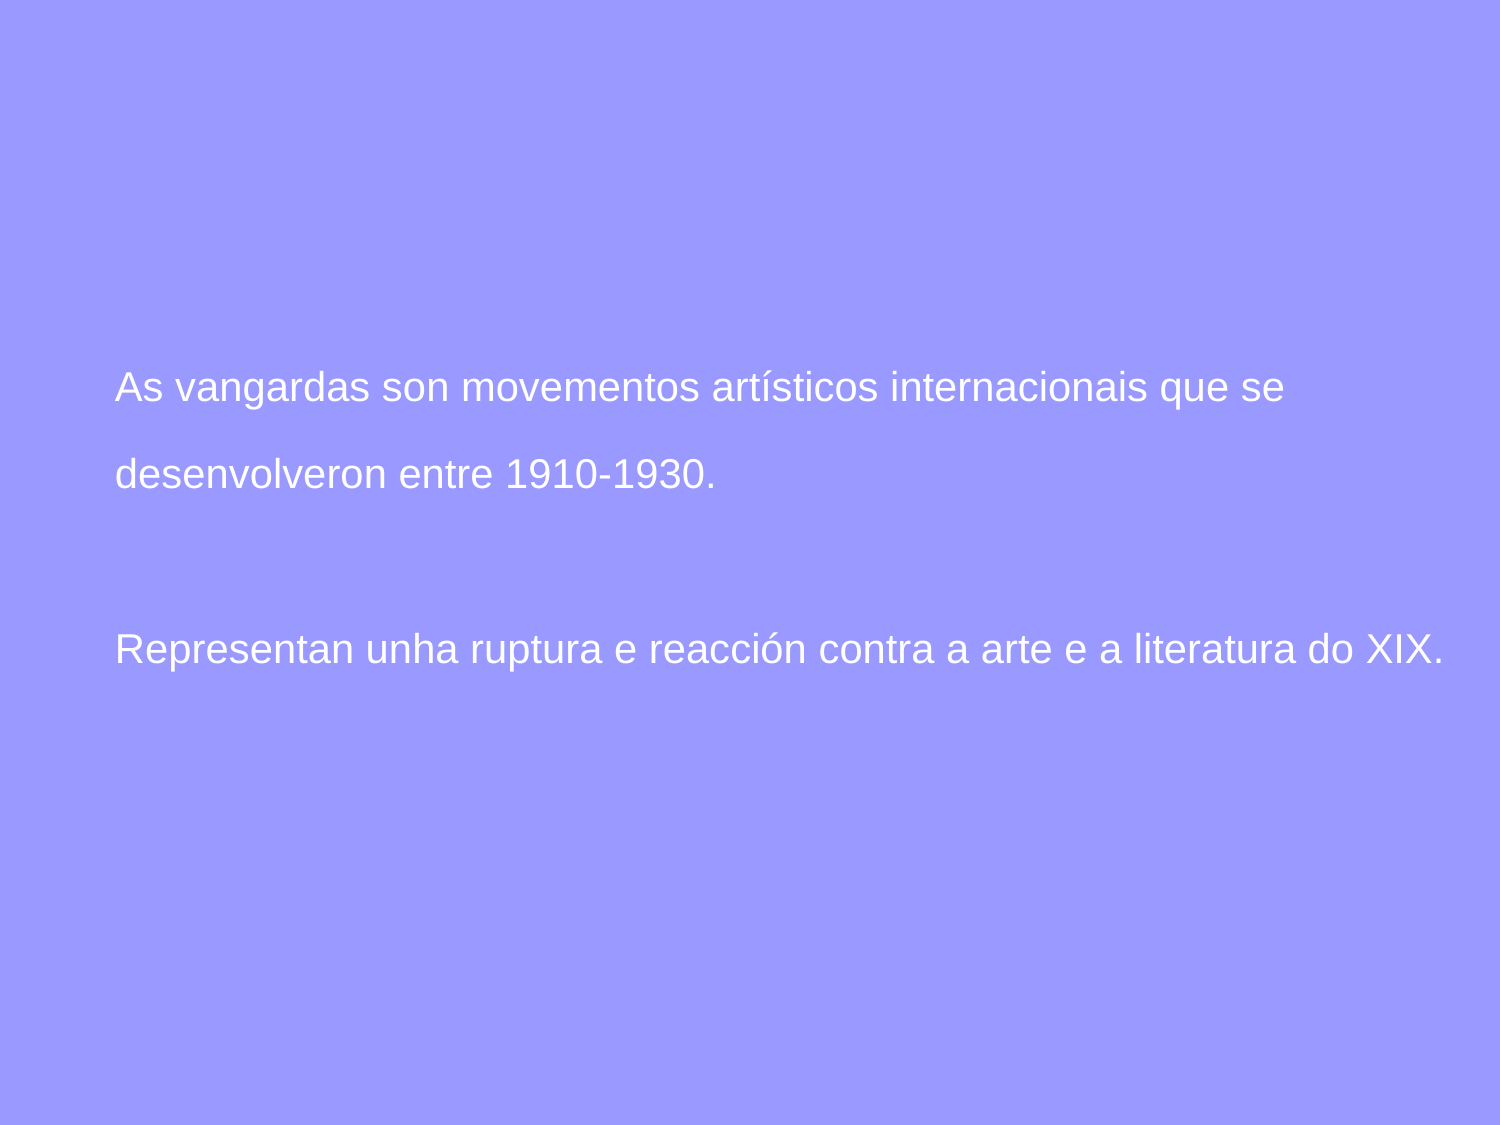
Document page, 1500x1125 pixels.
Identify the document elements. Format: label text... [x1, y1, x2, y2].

text_box As vangardas son movementos artísticos internacionais que se desenvolveron entre 1910-1930. Representan unha ruptura e reacción contra a arte e a literatura do XIX. [100, 314, 1460, 730]
